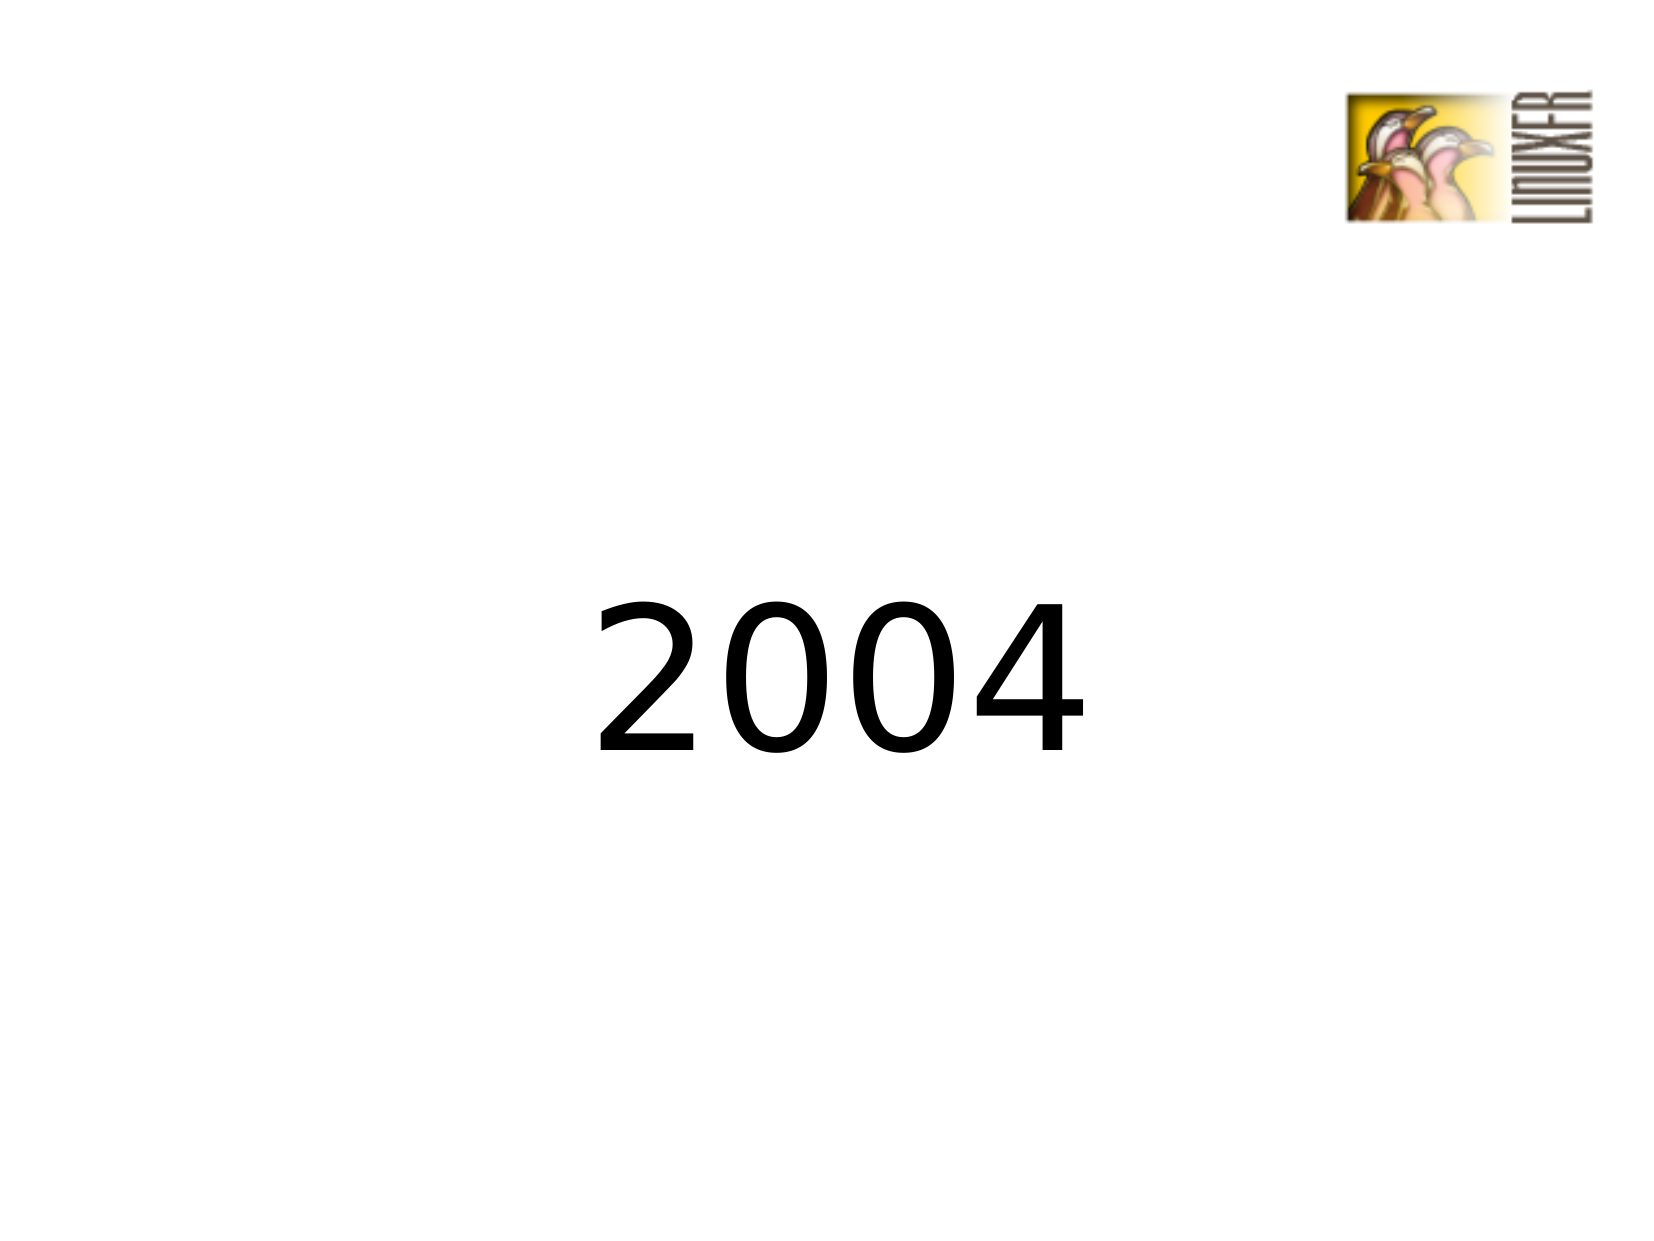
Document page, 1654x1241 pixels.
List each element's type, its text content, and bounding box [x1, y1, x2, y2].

subtitle 2004 [54, 259, 1628, 1103]
picture [1341, 88, 1601, 229]
